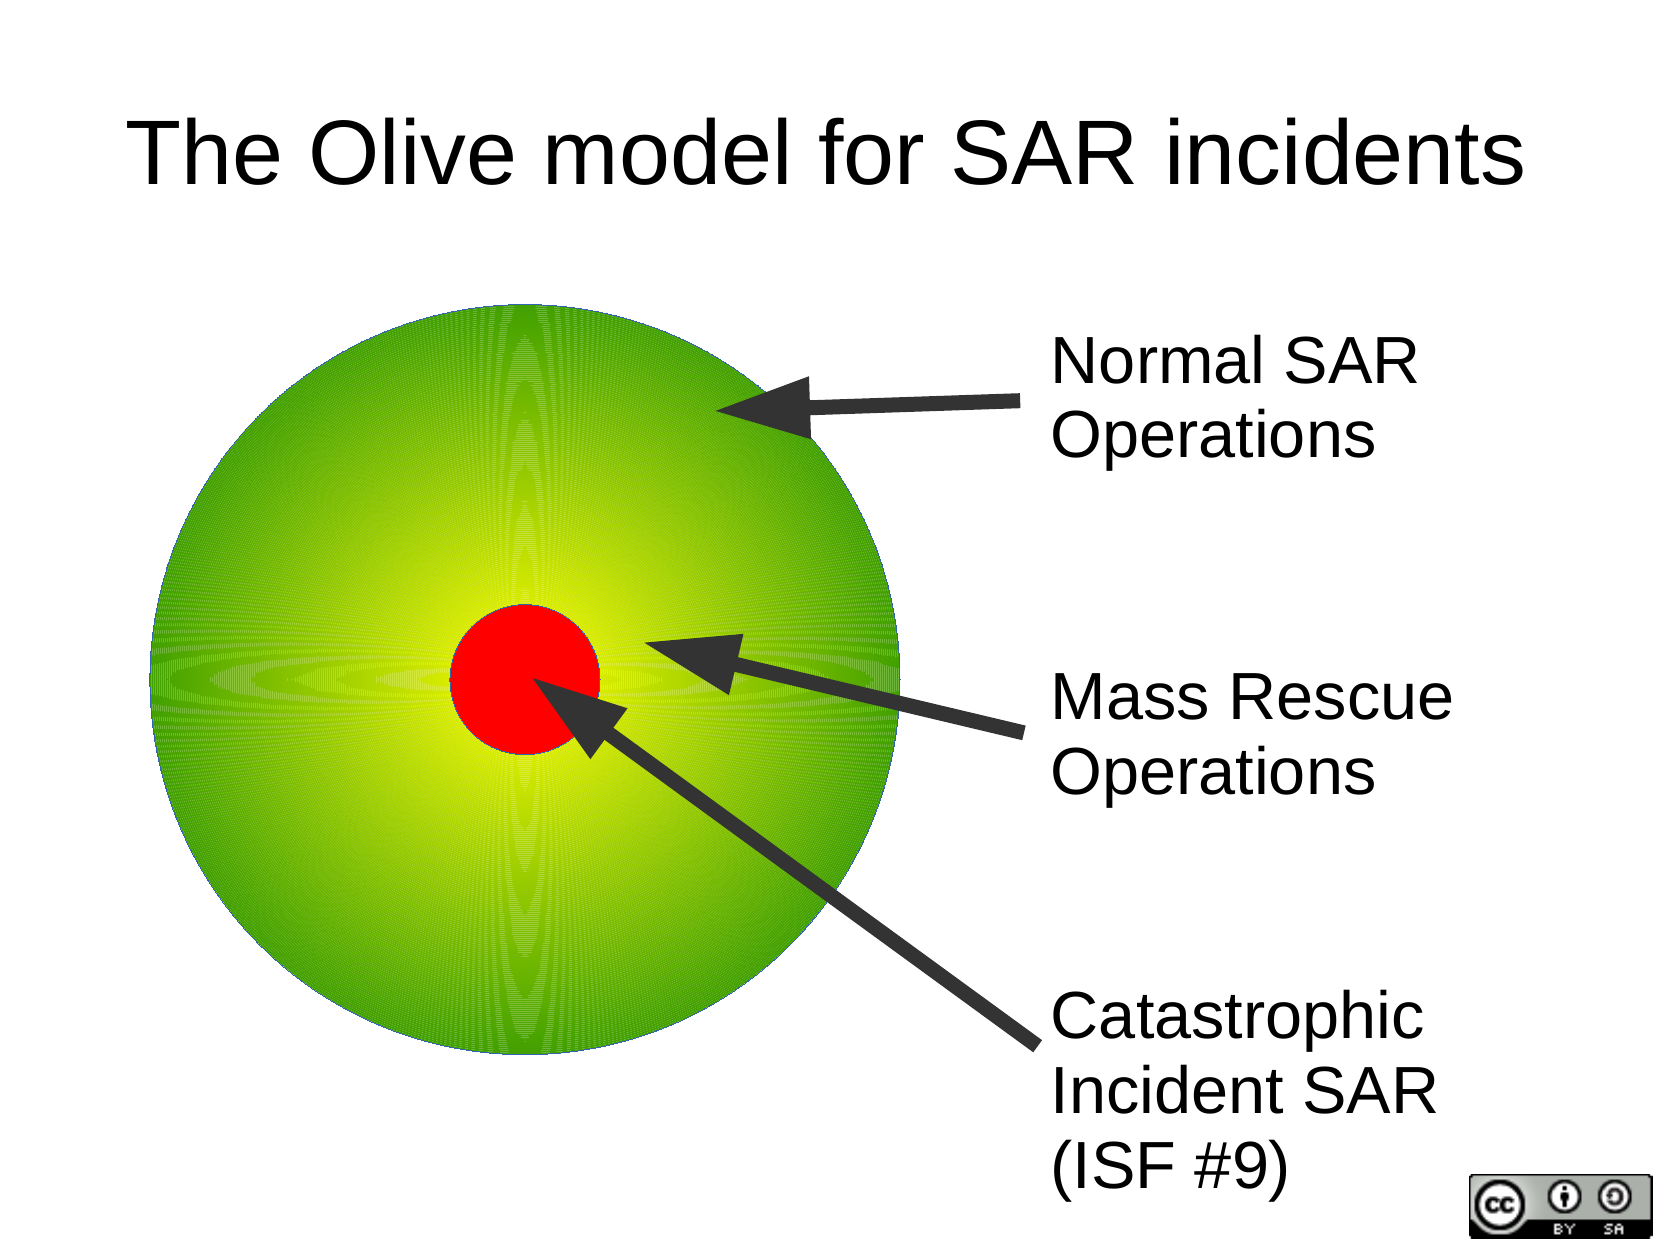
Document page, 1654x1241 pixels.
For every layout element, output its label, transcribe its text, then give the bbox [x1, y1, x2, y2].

text_box Normal SAR Operations [1036, 315, 1456, 480]
picture [1469, 1174, 1653, 1239]
text_box [149, 304, 901, 1055]
title The Olive model for SAR incidents [82, 49, 1571, 257]
text_box Catastrophic Incident SAR (ISF #9) [1036, 970, 1456, 1210]
text_box Mass Rescue Operations [1036, 651, 1490, 817]
